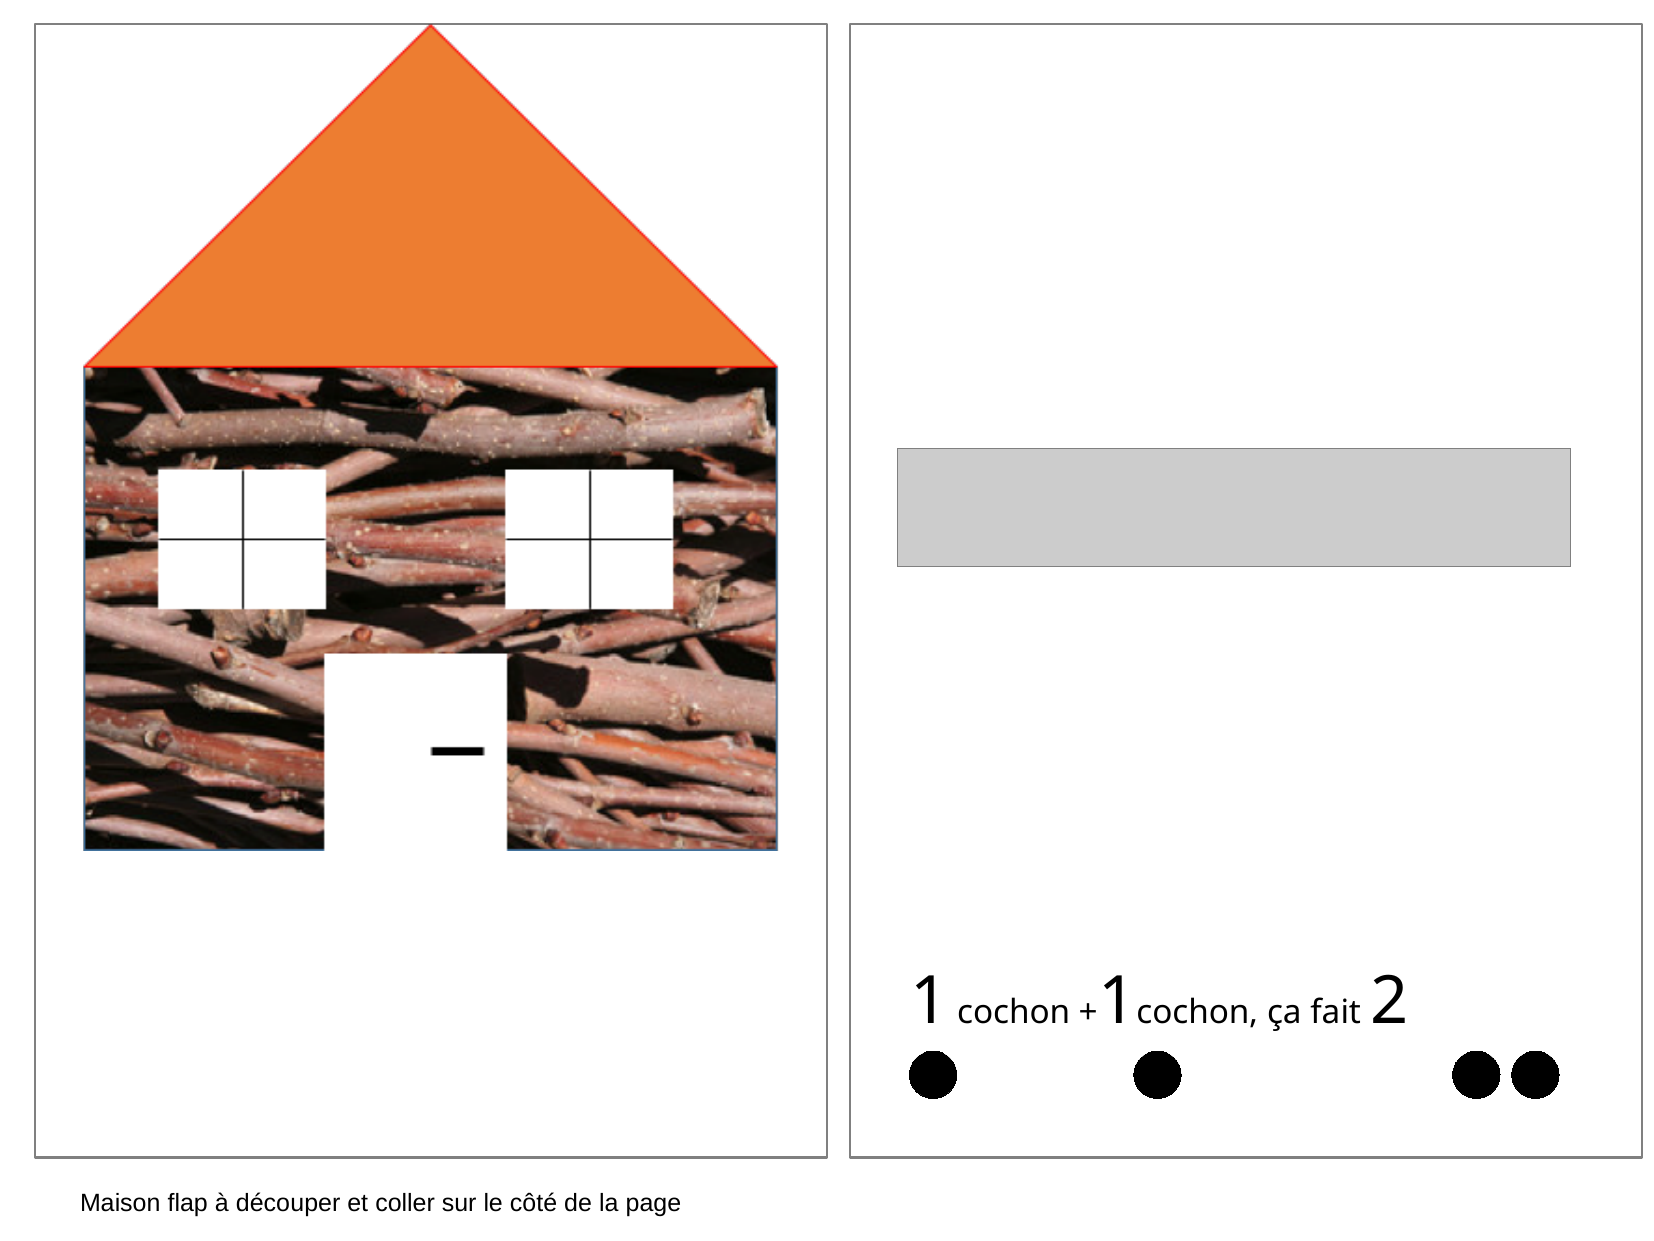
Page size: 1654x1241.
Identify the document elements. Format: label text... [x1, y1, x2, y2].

text_box [1452, 1051, 1501, 1099]
text_box [35, 23, 827, 1158]
text_box 1 cochon +1cochon, ça fait 2 [885, 944, 1639, 1241]
picture [82, 23, 780, 851]
text_box [1511, 1051, 1560, 1099]
text_box Maison flap à découper et coller sur le côté de la page [65, 1181, 804, 1224]
text_box [1133, 1051, 1182, 1099]
text_box [909, 1051, 957, 1099]
text_box [850, 23, 1642, 1158]
